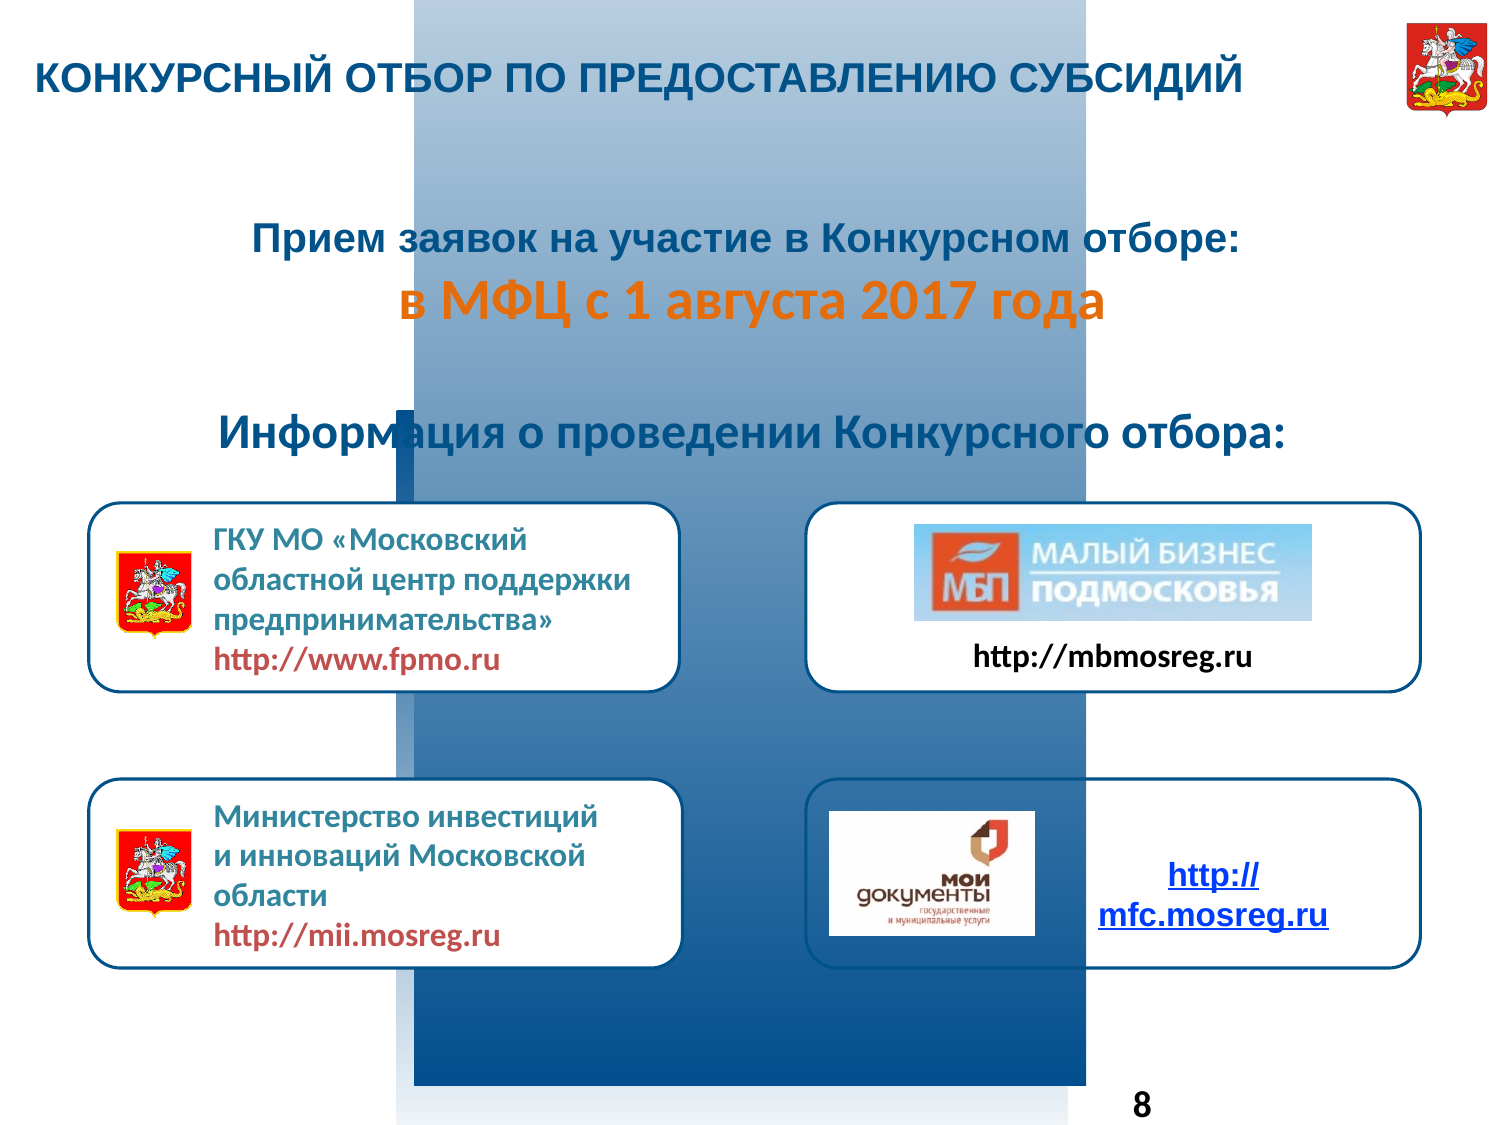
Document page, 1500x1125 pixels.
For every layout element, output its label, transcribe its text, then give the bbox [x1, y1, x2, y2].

picture [1406, 22, 1490, 121]
text_box Министерство инвестиций и инноваций Московской области http://mii.mosreg.ru [88, 779, 683, 969]
title КОНКУРСНЫЙ ОТБОР ПО ПРЕДОСТАВЛЕНИЮ СУБСИДИЙ [19, 43, 1406, 94]
picture [116, 551, 192, 639]
text_box http://mbmosreg.ru [914, 626, 1312, 682]
text_box Информация о проведении Конкурсного отбора: [188, 391, 1317, 467]
text_box Прием заявок на участие в Конкурсном отборе: в МФЦ с 1 августа 2017 года [188, 203, 1317, 339]
picture [829, 811, 1035, 936]
text_box ГКУ МО «Московский областной центр поддержки предпринимательства» http://www.fpmo.ru [88, 502, 680, 692]
text_box http://mfc.mosreg.ru [1041, 845, 1386, 941]
picture [116, 829, 192, 918]
text_box [805, 502, 1421, 692]
slide_number <номер> [1118, 1072, 1469, 1114]
picture [914, 524, 1312, 621]
